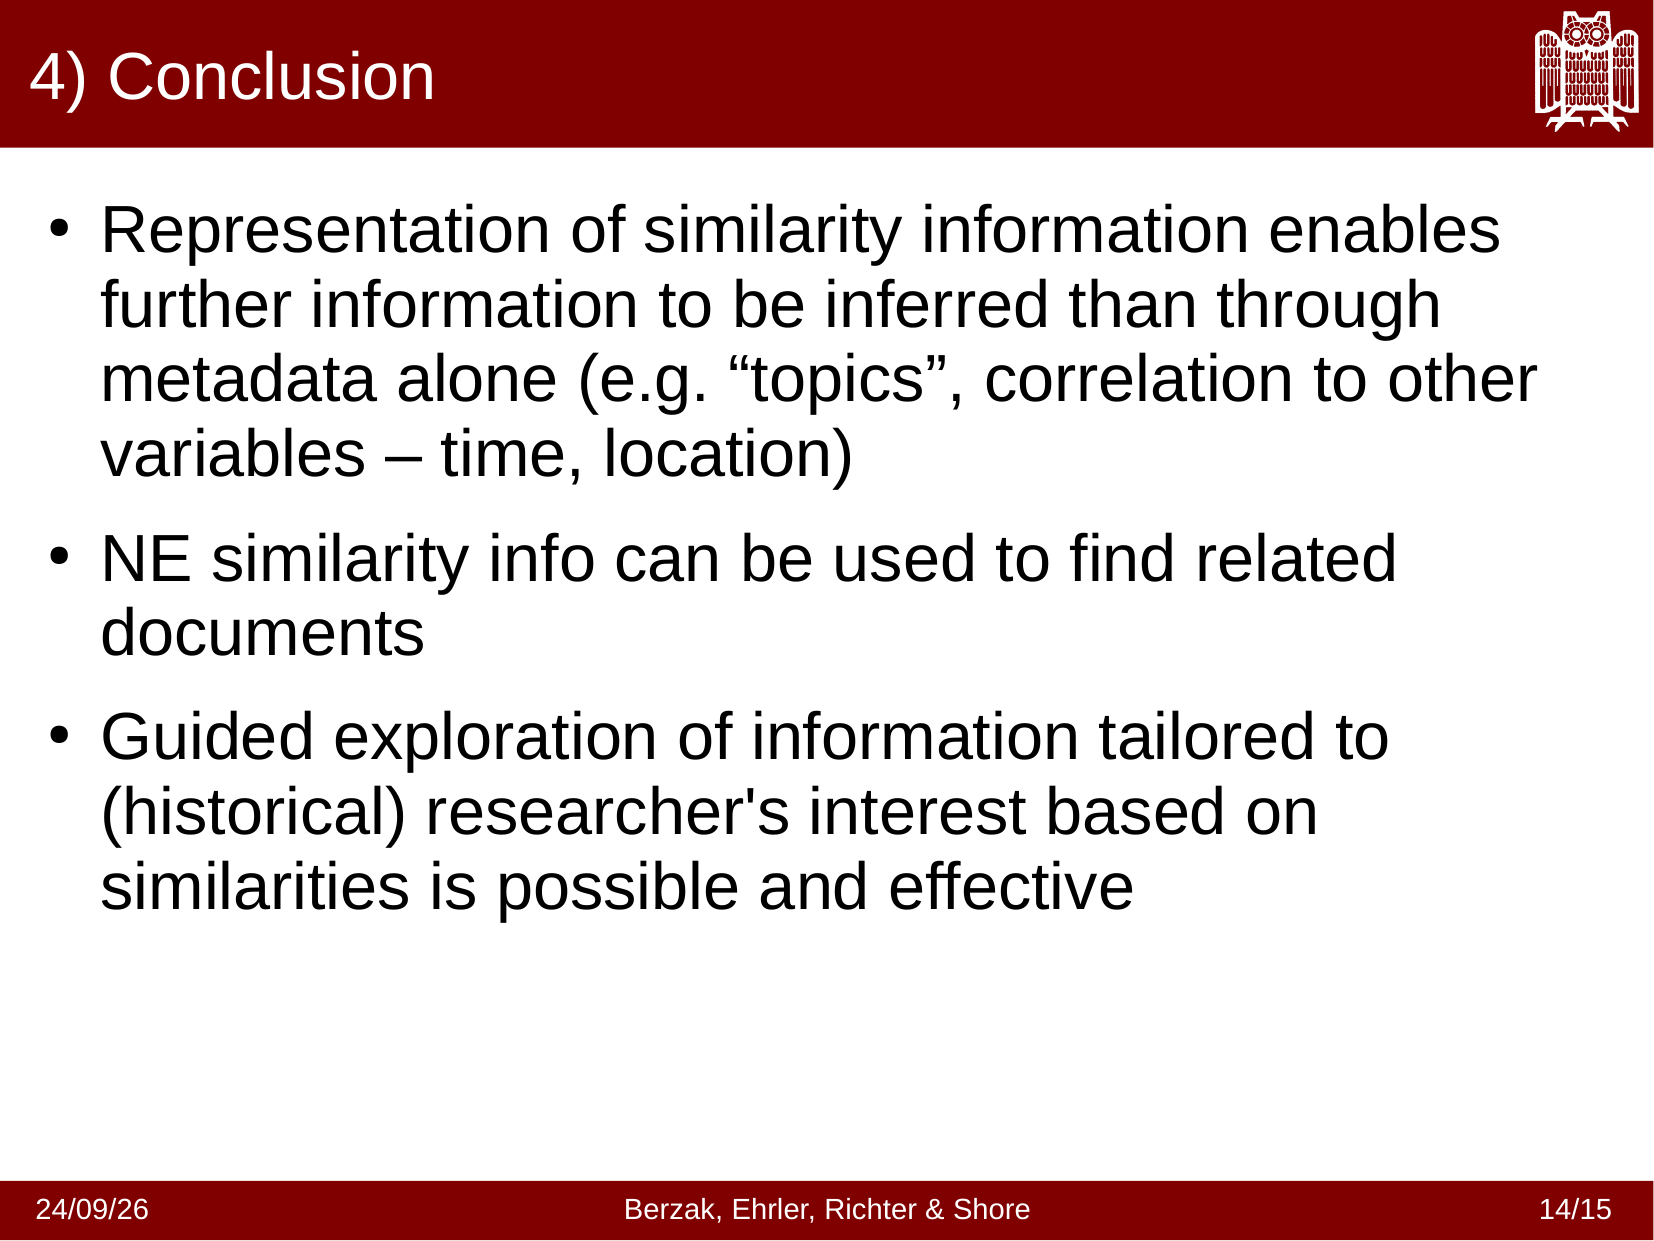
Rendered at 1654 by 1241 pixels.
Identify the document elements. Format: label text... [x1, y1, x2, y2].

picture [1535, 11, 1639, 132]
list Representation of similarity information enables further information to be inferred than through metadata alone (e.g. “topics”, correlation to other variables – time, location) NE similarity info can be used to find related documents Guided exploration of information tailored to (historical) researcher's interest based on similarities is possible and effective [29, 191, 1619, 1011]
title 4) Conclusion [29, 17, 1506, 136]
